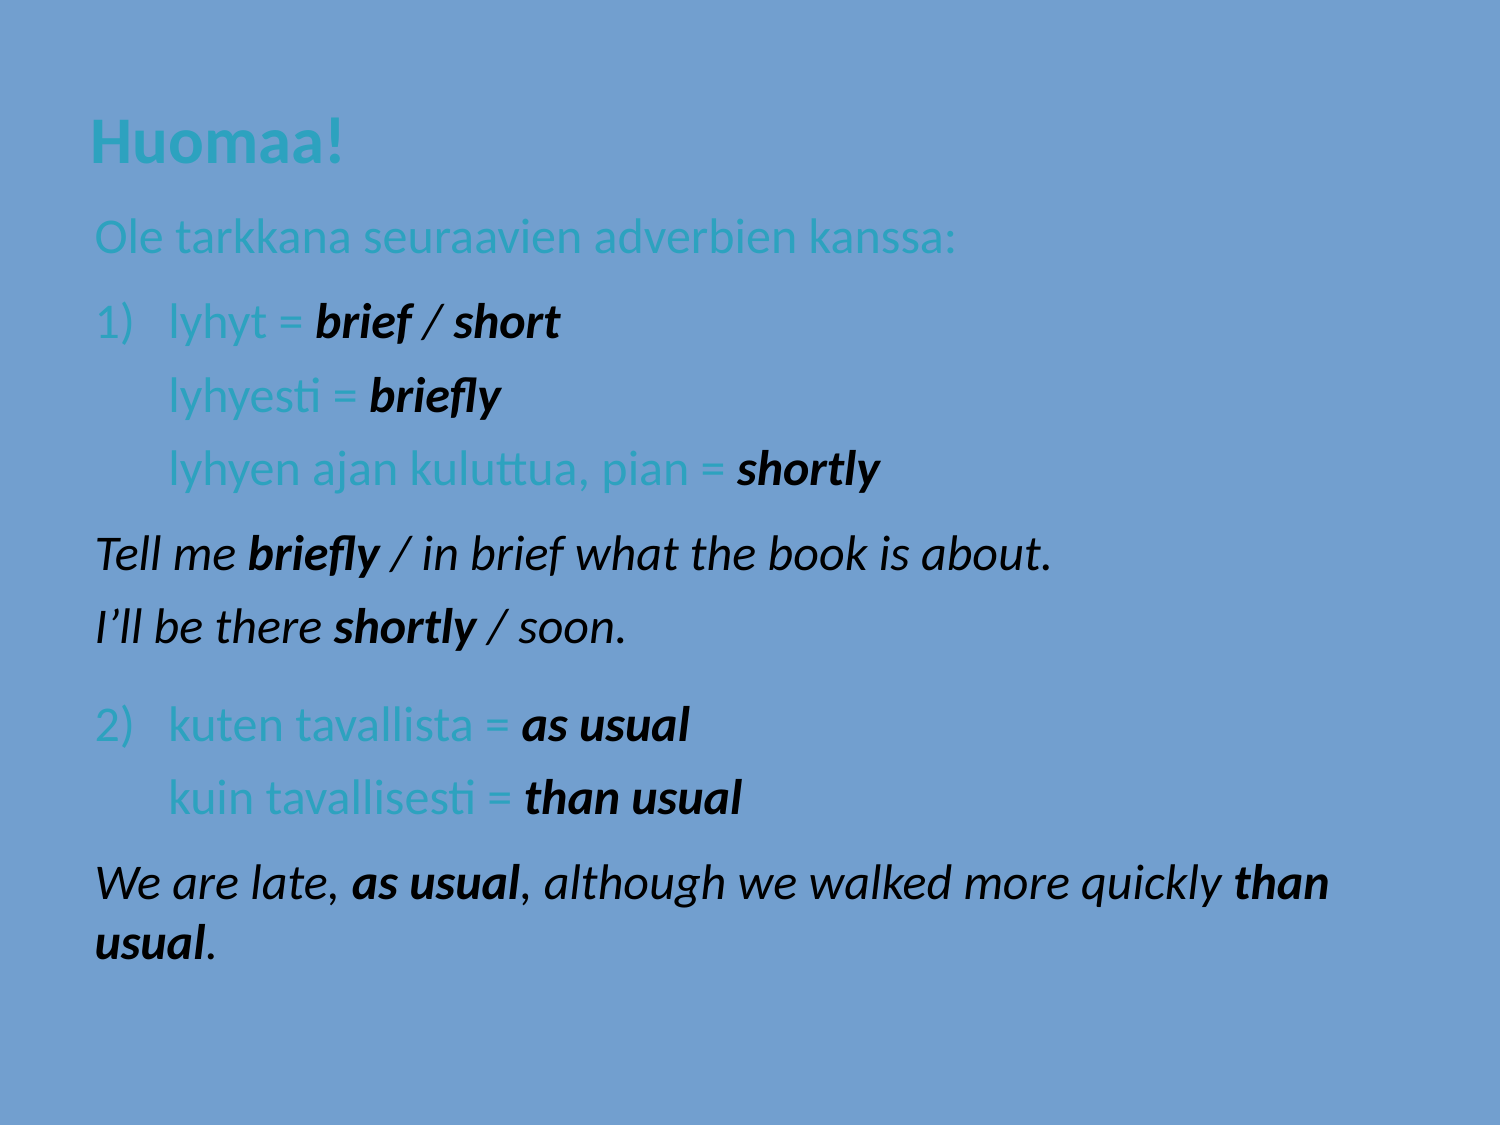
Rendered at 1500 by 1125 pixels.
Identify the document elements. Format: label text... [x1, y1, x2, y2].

title Huomaa! [75, 78, 1426, 197]
list Ole tarkkana seuraavien adverbien kanssa: 1) lyhyt = brief / short lyhyesti = briefly lyhyen ajan kuluttua, pian = shortly Tell me briefly / in brief what the book is about. I’ll be there shortly / soon. 2) kuten tavallista = as usual kuin tavallisesti = than usual We are late, as usual, although we walked more quickly than usual. [79, 196, 1430, 1012]
